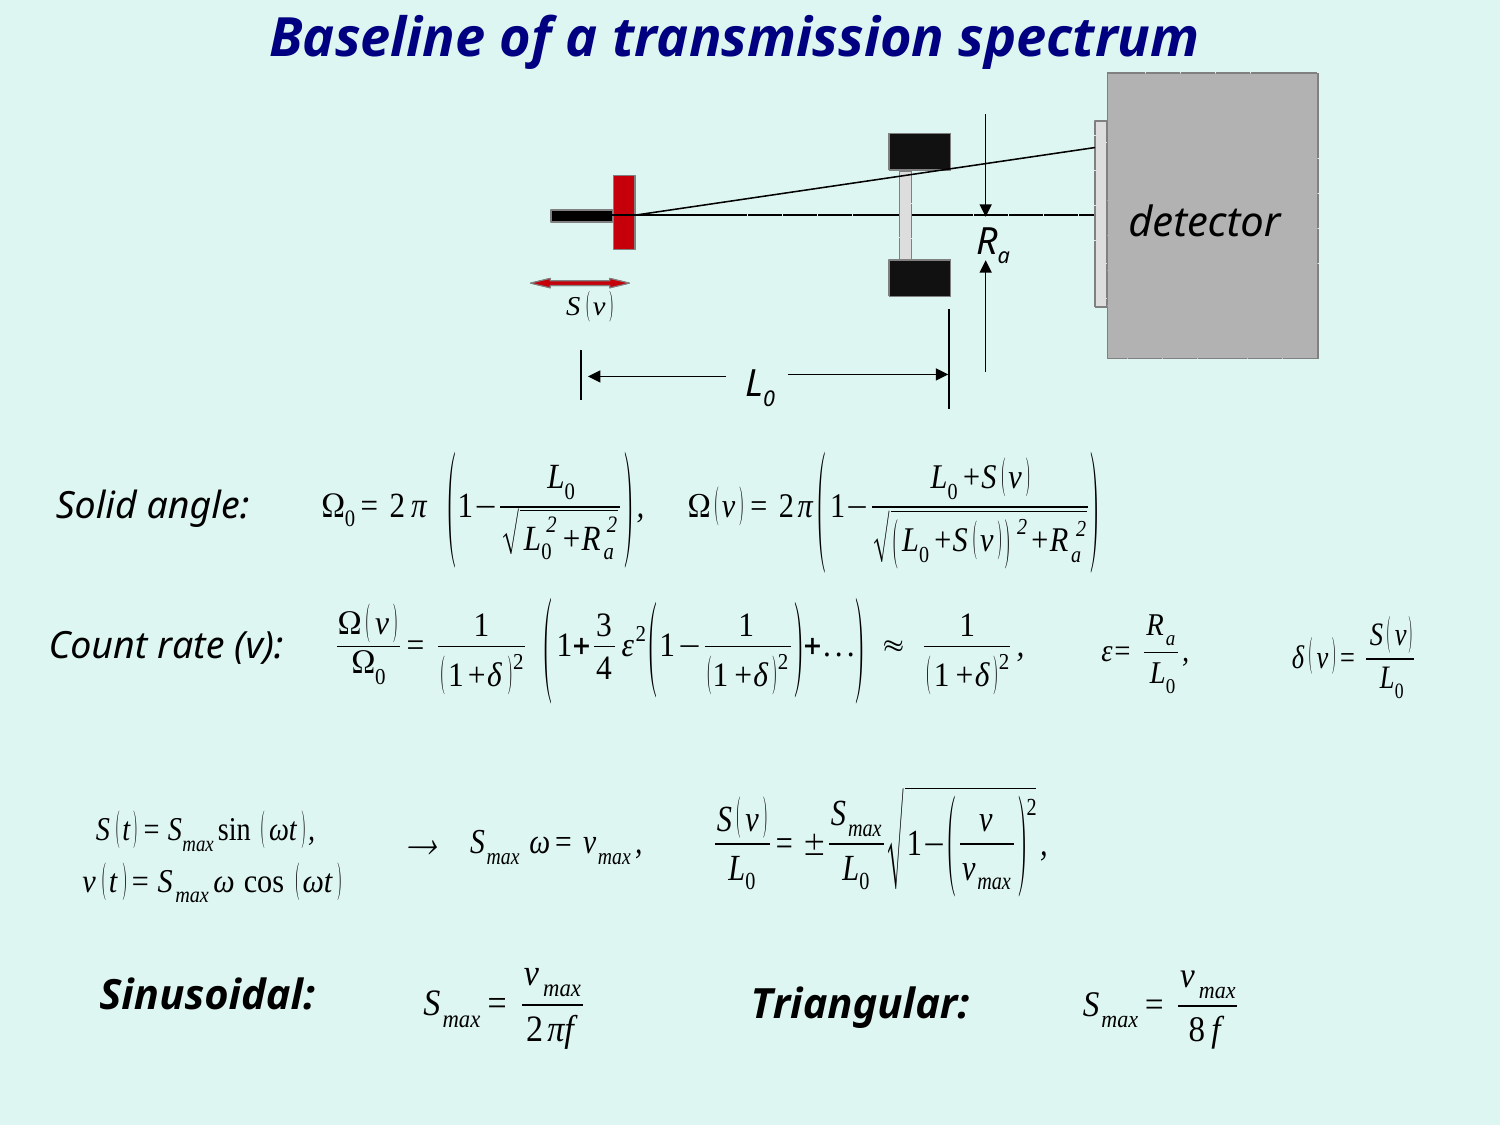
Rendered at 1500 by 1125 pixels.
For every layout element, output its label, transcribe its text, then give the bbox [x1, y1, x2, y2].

text_box  [390, 813, 466, 873]
chart [74, 860, 353, 908]
text_box Solid angle: [41, 473, 265, 534]
text_box detector [1113, 187, 1307, 268]
chart [680, 450, 1111, 576]
chart [414, 952, 596, 1049]
text_box Ra [961, 209, 1040, 282]
text_box [889, 176, 951, 297]
text_box Triangular: [735, 969, 1022, 1035]
chart [313, 450, 655, 571]
chart [1285, 614, 1426, 704]
text_box [551, 175, 636, 250]
chart [705, 785, 1058, 901]
chart [1074, 955, 1250, 1049]
text_box Sinusoidal: [84, 960, 360, 1023]
chart [88, 809, 326, 856]
chart [466, 822, 653, 870]
chart [1094, 608, 1200, 697]
chart [558, 289, 624, 324]
text_box Count rate (v): [33, 613, 297, 674]
chart [327, 596, 1036, 706]
text_box [889, 133, 951, 175]
text_box [530, 278, 630, 288]
text_box L0 [730, 351, 806, 425]
text_box Baseline of a transmission spectrum [12, 0, 1471, 99]
text_box [1095, 99, 1318, 359]
